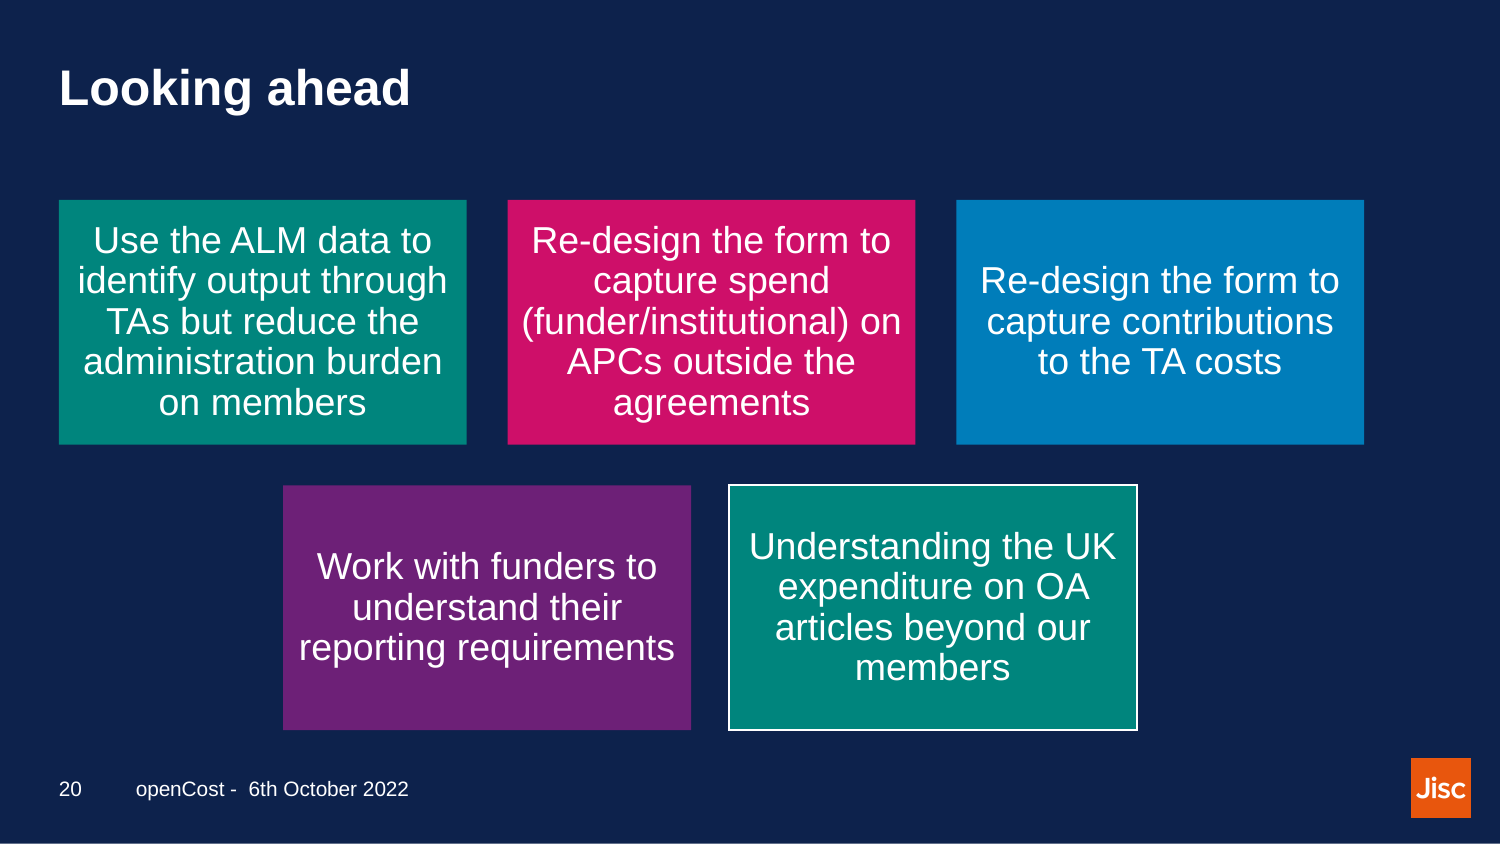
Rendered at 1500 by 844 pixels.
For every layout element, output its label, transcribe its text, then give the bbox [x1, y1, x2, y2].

title Looking ahead [58, 55, 1129, 112]
text_box Use the ALM data to identify output through TAs but reduce the administration burden on members [58, 199, 467, 445]
picture [1411, 758, 1471, 818]
footer openCost - 6th October 2022 [135, 758, 709, 818]
text_box Re-design the form to capture contributions to the TA costs [956, 199, 1365, 445]
text_box Understanding the UK expenditure on OA articles beyond our members [728, 485, 1137, 731]
slide_number <number> [58, 758, 92, 818]
text_box Re-design the form to capture spend (funder/institutional) on APCs outside the agreements [507, 199, 916, 445]
text_box Work with funders to understand their reporting requirements [283, 485, 692, 731]
